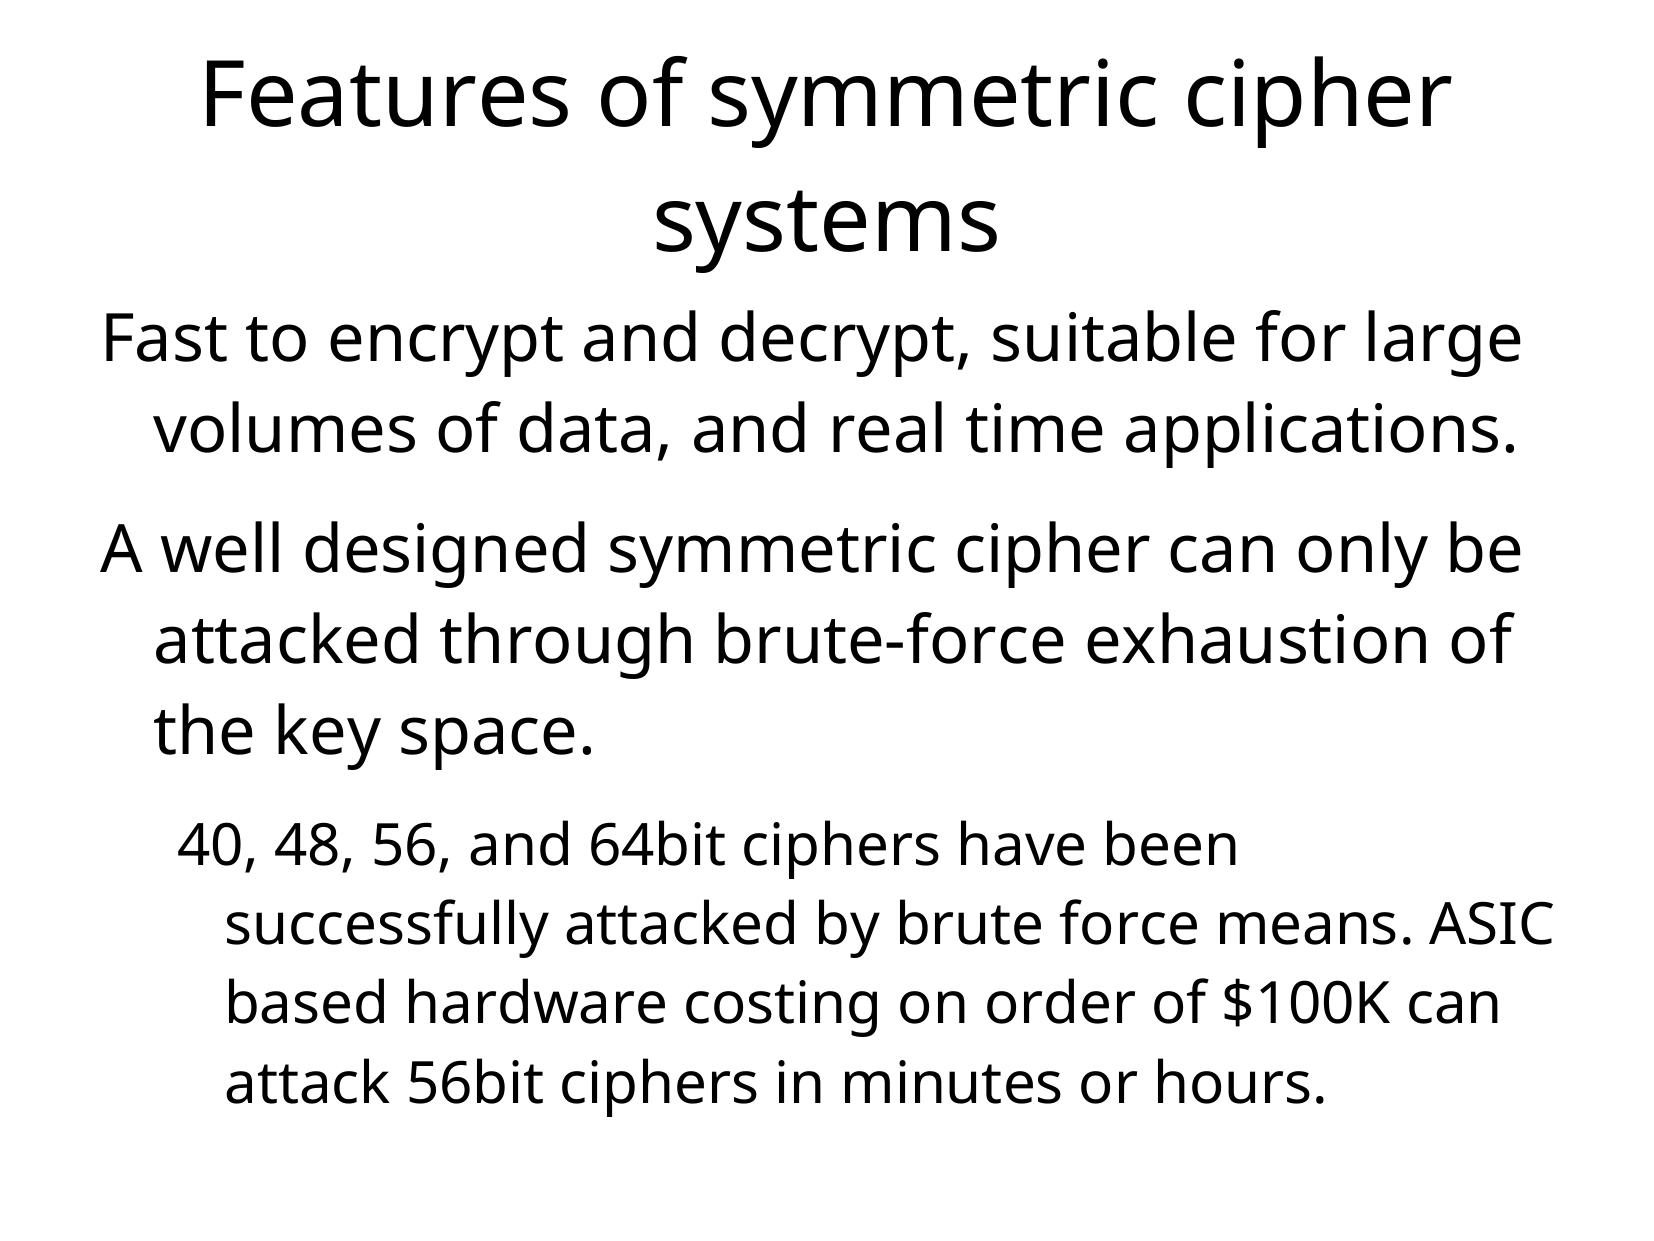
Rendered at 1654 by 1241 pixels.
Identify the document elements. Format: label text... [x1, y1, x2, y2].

list Fast to encrypt and decrypt, suitable for large volumes of data, and real time applications. A well designed symmetric cipher can only be attacked through brute-force exhaustion of the key space. 40, 48, 56, and 64bit ciphers have been successfully attacked by brute force means. ASIC based hardware costing on order of $100K can attack 56bit ciphers in minutes or hours. [82, 290, 1571, 1109]
title Features of symmetric cipher systems [82, 42, 1571, 264]
